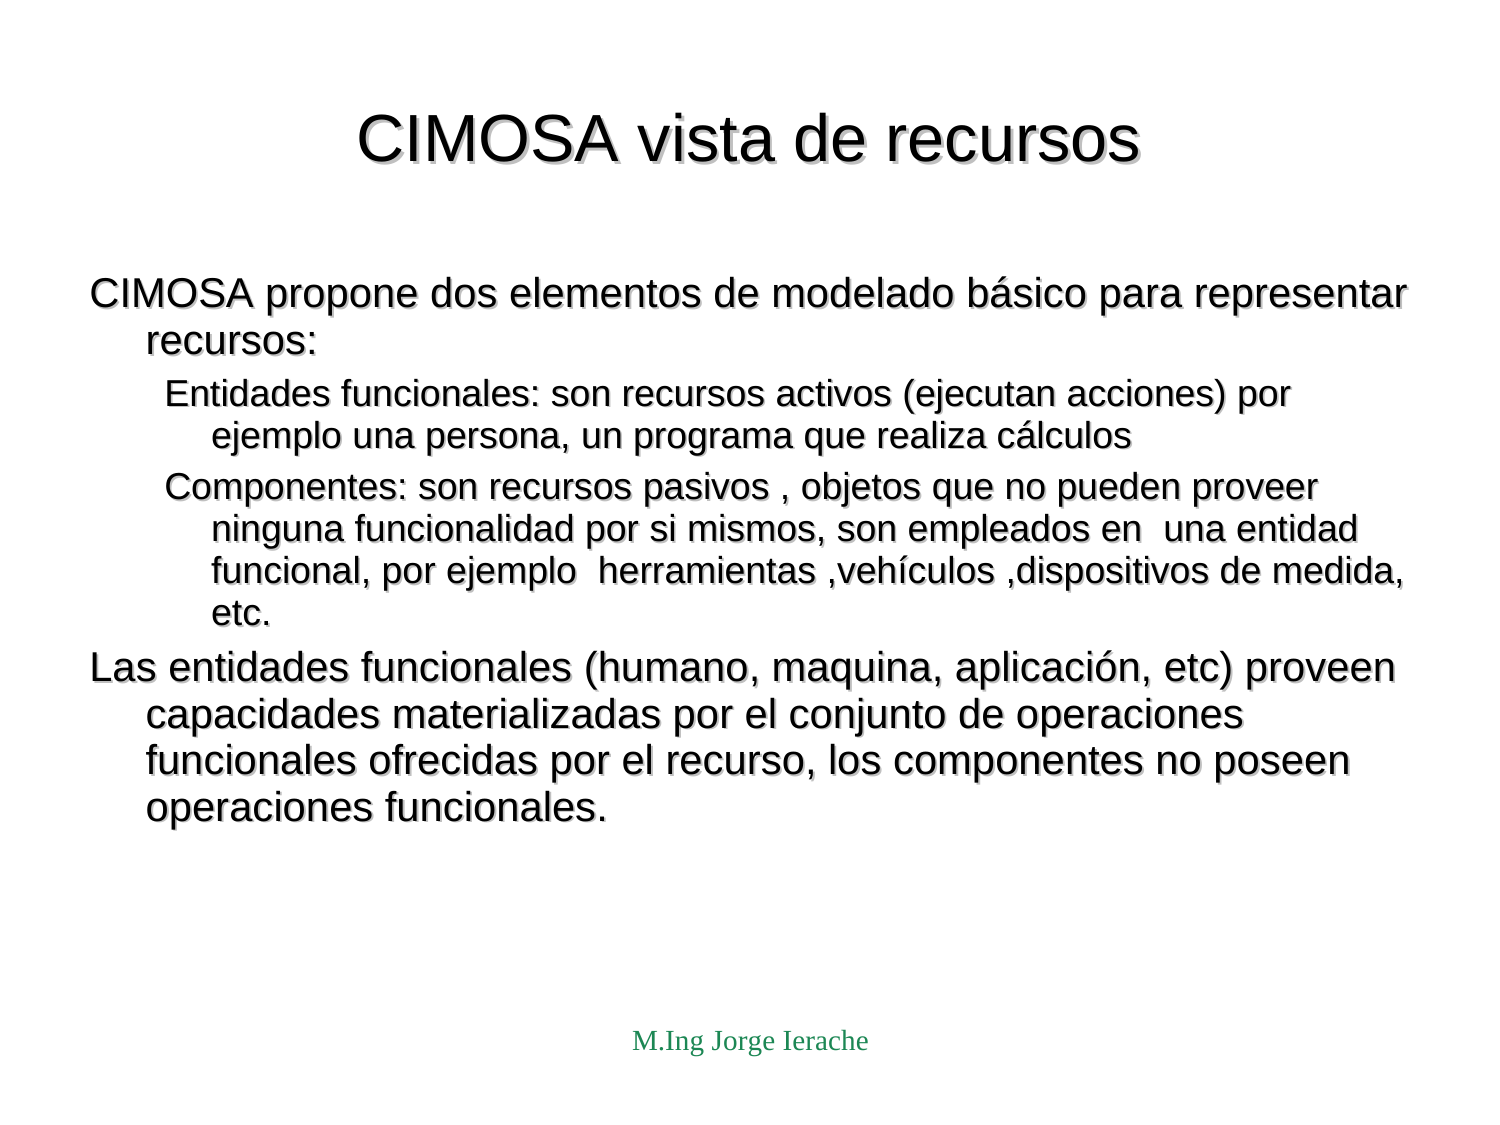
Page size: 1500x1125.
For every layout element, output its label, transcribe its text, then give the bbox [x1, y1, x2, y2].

list CIMOSA propone dos elementos de modelado básico para representar recursos: Entidades funcionales: son recursos activos (ejecutan acciones) por ejemplo una persona, un programa que realiza cálculos Componentes: son recursos pasivos , objetos que no pueden proveer ninguna funcionalidad por si mismos, son empleados en una entidad funcional, por ejemplo herramientas ,vehículos ,dispositivos de medida, etc. Las entidades funcionales (humano, maquina, aplicación, etc) proveen capacidades materializadas por el conjunto de operaciones funcionales ofrecidas por el recurso, los componentes no poseen operaciones funcionales. [74, 262, 1425, 1001]
title CIMOSA vista de recursos [74, 44, 1425, 233]
